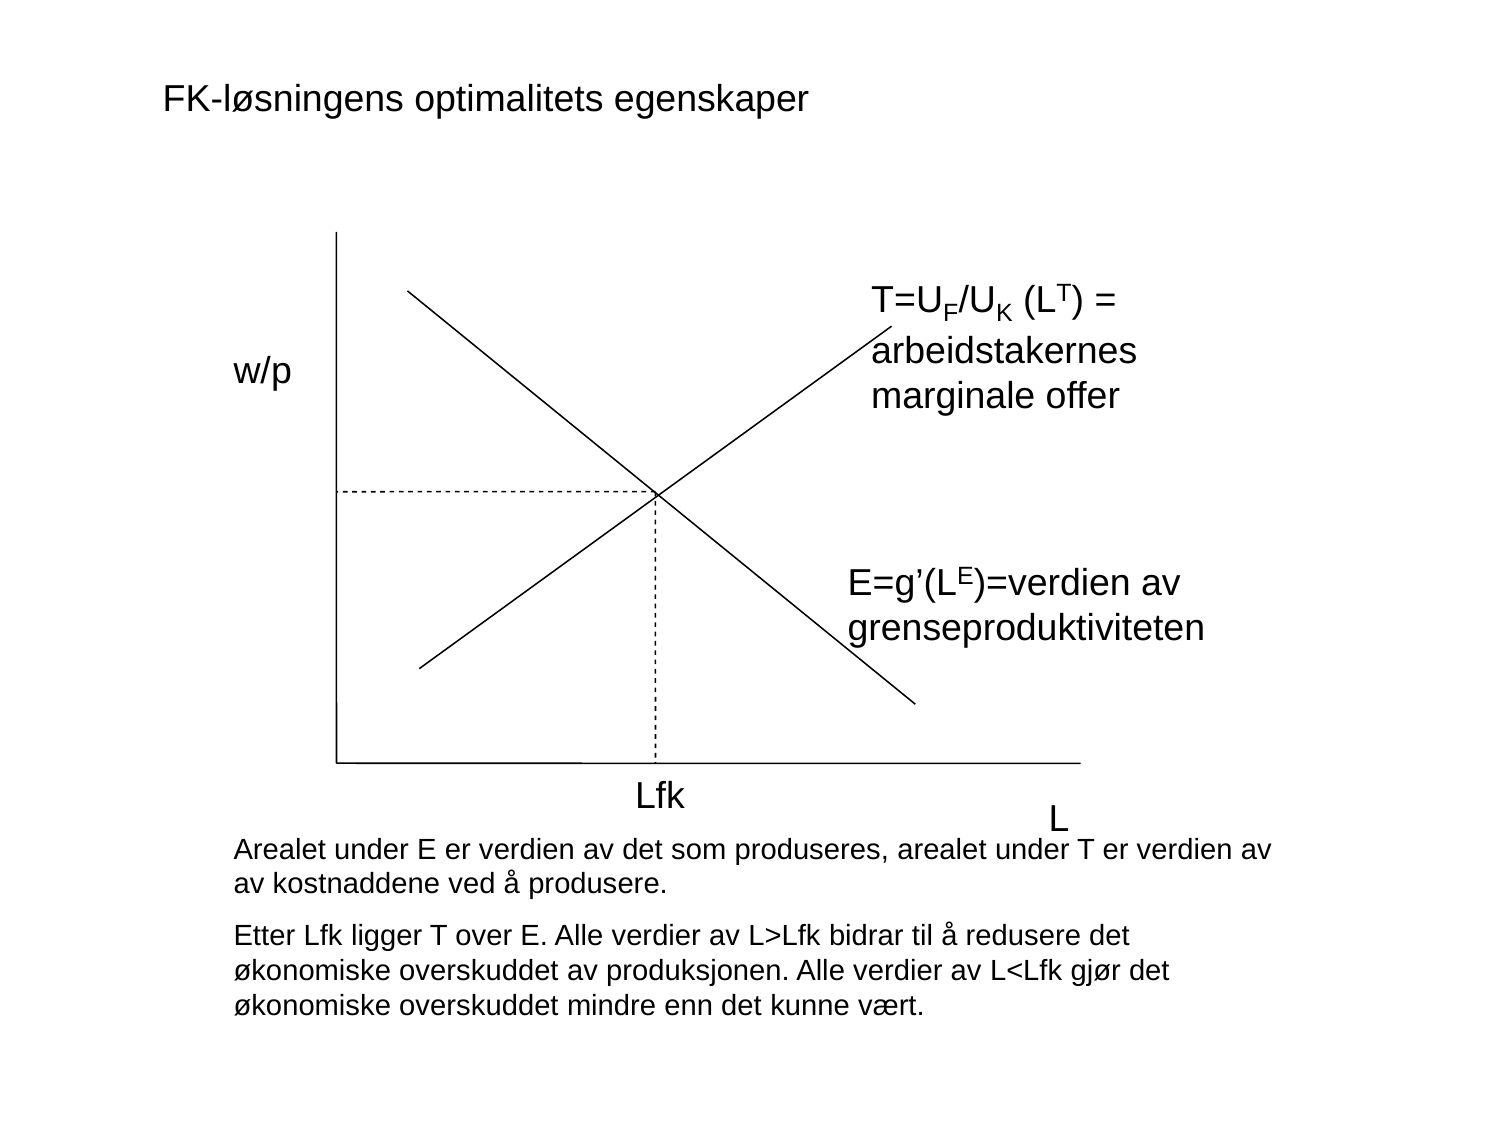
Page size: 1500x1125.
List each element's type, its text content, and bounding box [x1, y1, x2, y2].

text_box FK-løsningens optimalitets egenskaper [147, 66, 1318, 127]
text_box E=g’(LE)=verdien av grenseproduktiviteten [832, 550, 1223, 657]
text_box T=UF/UK (LT) = arbeidstakernes marginale offer [856, 267, 1258, 418]
text_box L [1033, 786, 1117, 822]
text_box w/p [218, 338, 314, 399]
text_box Lfk [620, 763, 715, 824]
text_box Arealet under E er verdien av det som produseres, arealet under T er verdien av av kostnaddene ved å produsere. Etter Lfk ligger T over E. Alle verdier av L>Lfk bidrar til å redusere det økonomiske overskuddet av produksjonen. Alle verdier av L<Lfk gjør det økonomiske overskuddet mindre enn det kunne vært. [218, 822, 1294, 1030]
